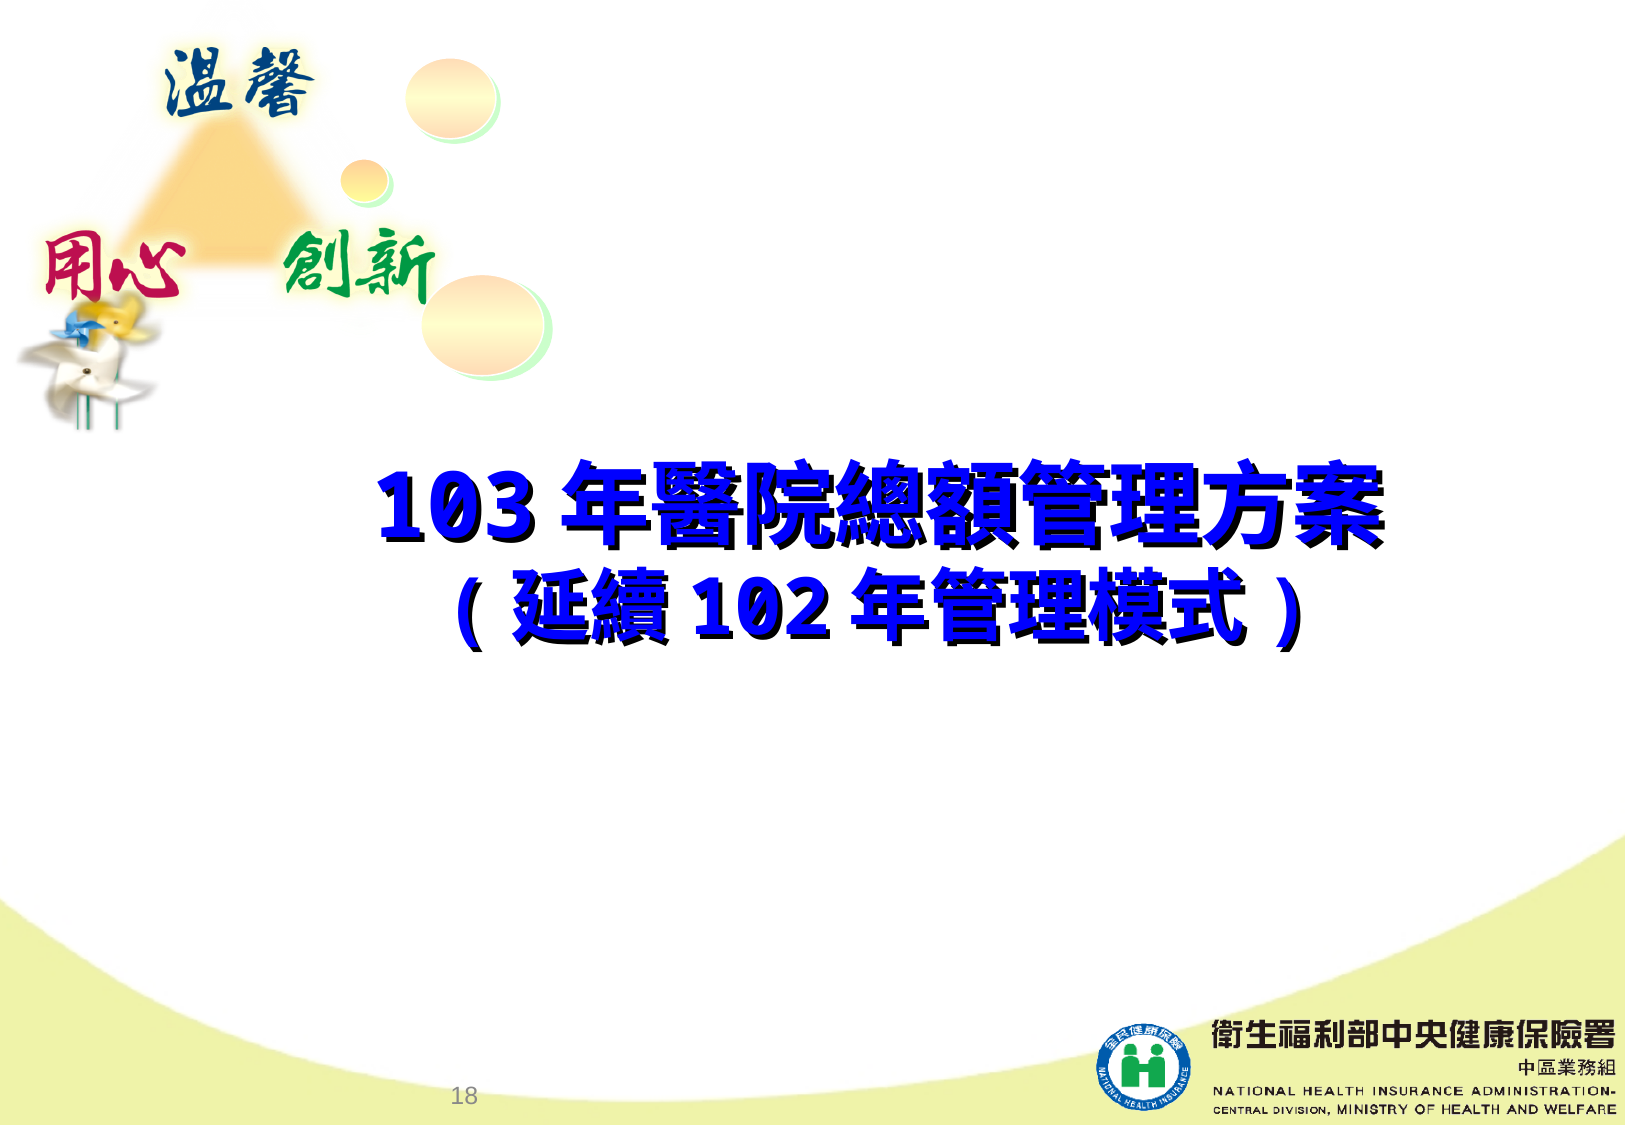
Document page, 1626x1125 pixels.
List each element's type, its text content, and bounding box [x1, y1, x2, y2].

title 103年醫院總額管理方案 (延續102年管理模式) [162, 385, 1593, 811]
text_box [435, 1065, 815, 1125]
